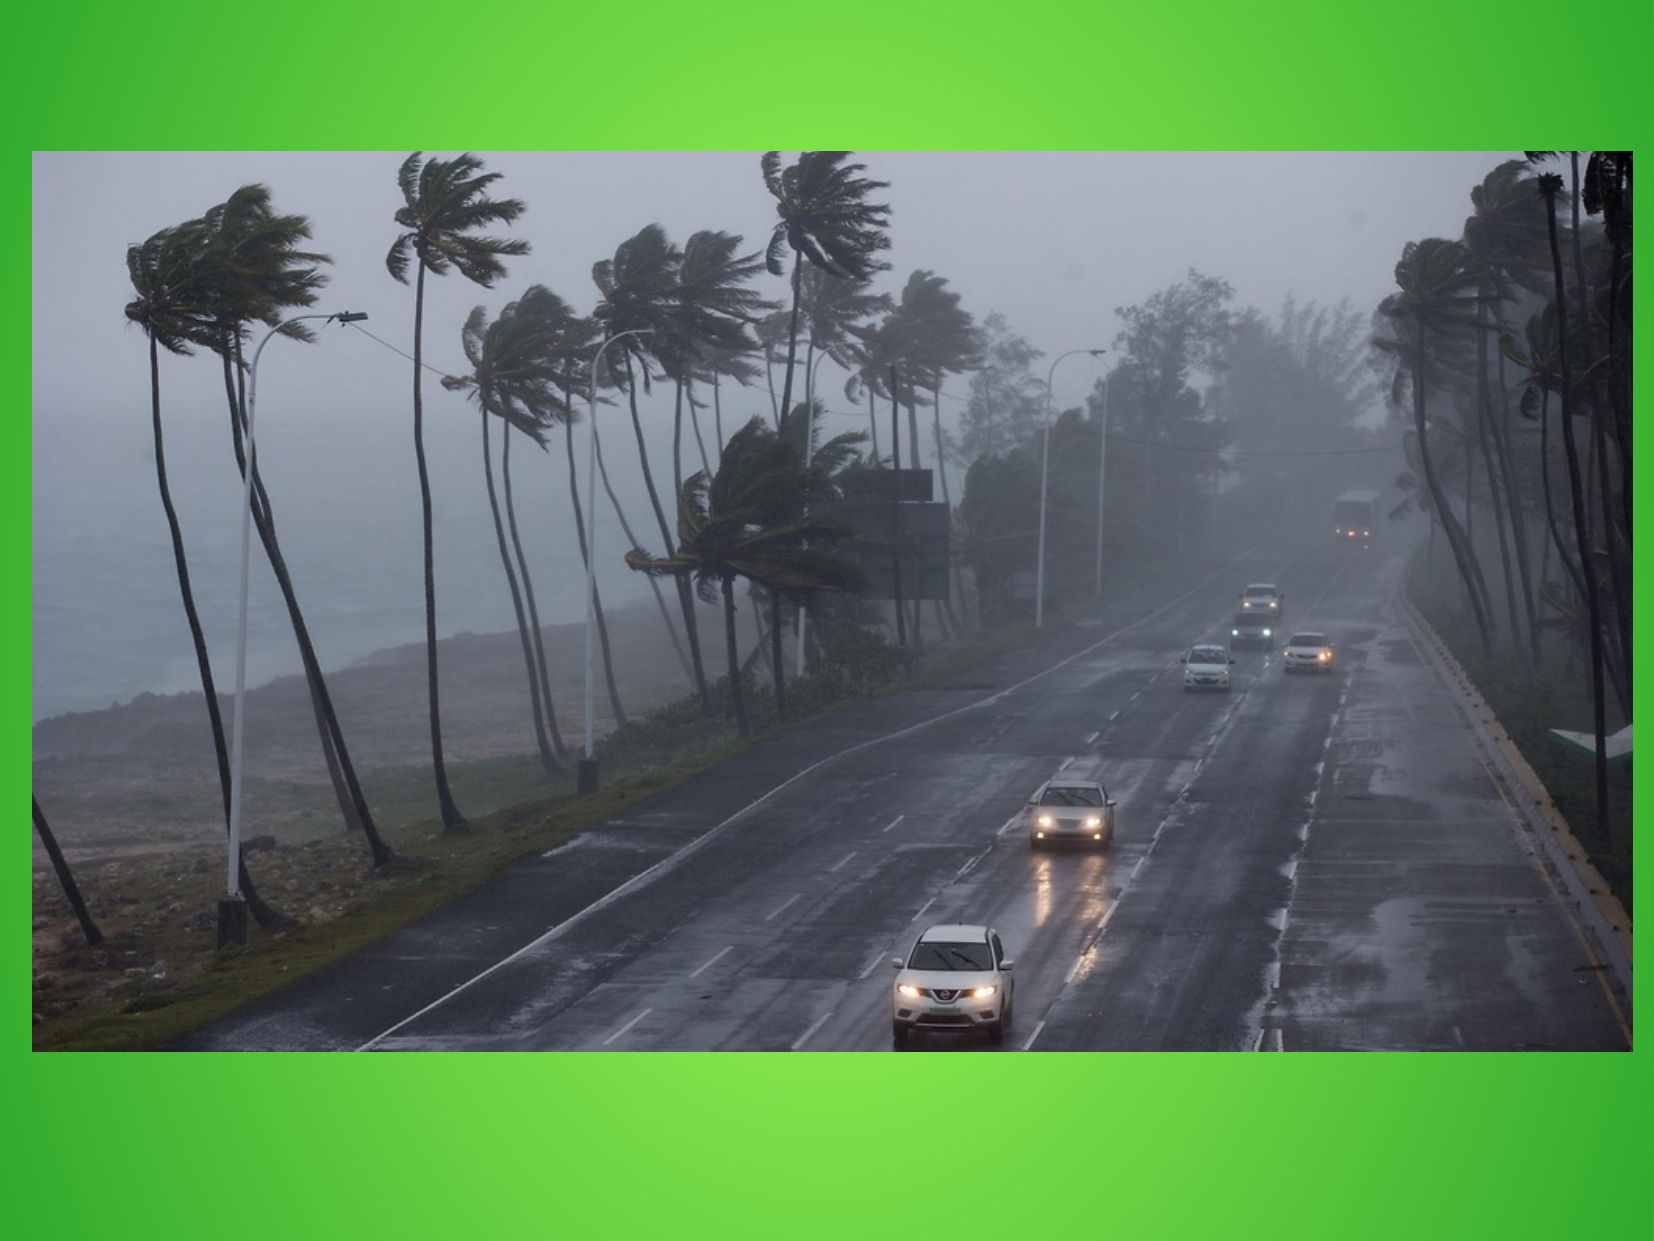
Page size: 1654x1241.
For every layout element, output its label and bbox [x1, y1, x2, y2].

picture [32, 151, 1633, 1052]
